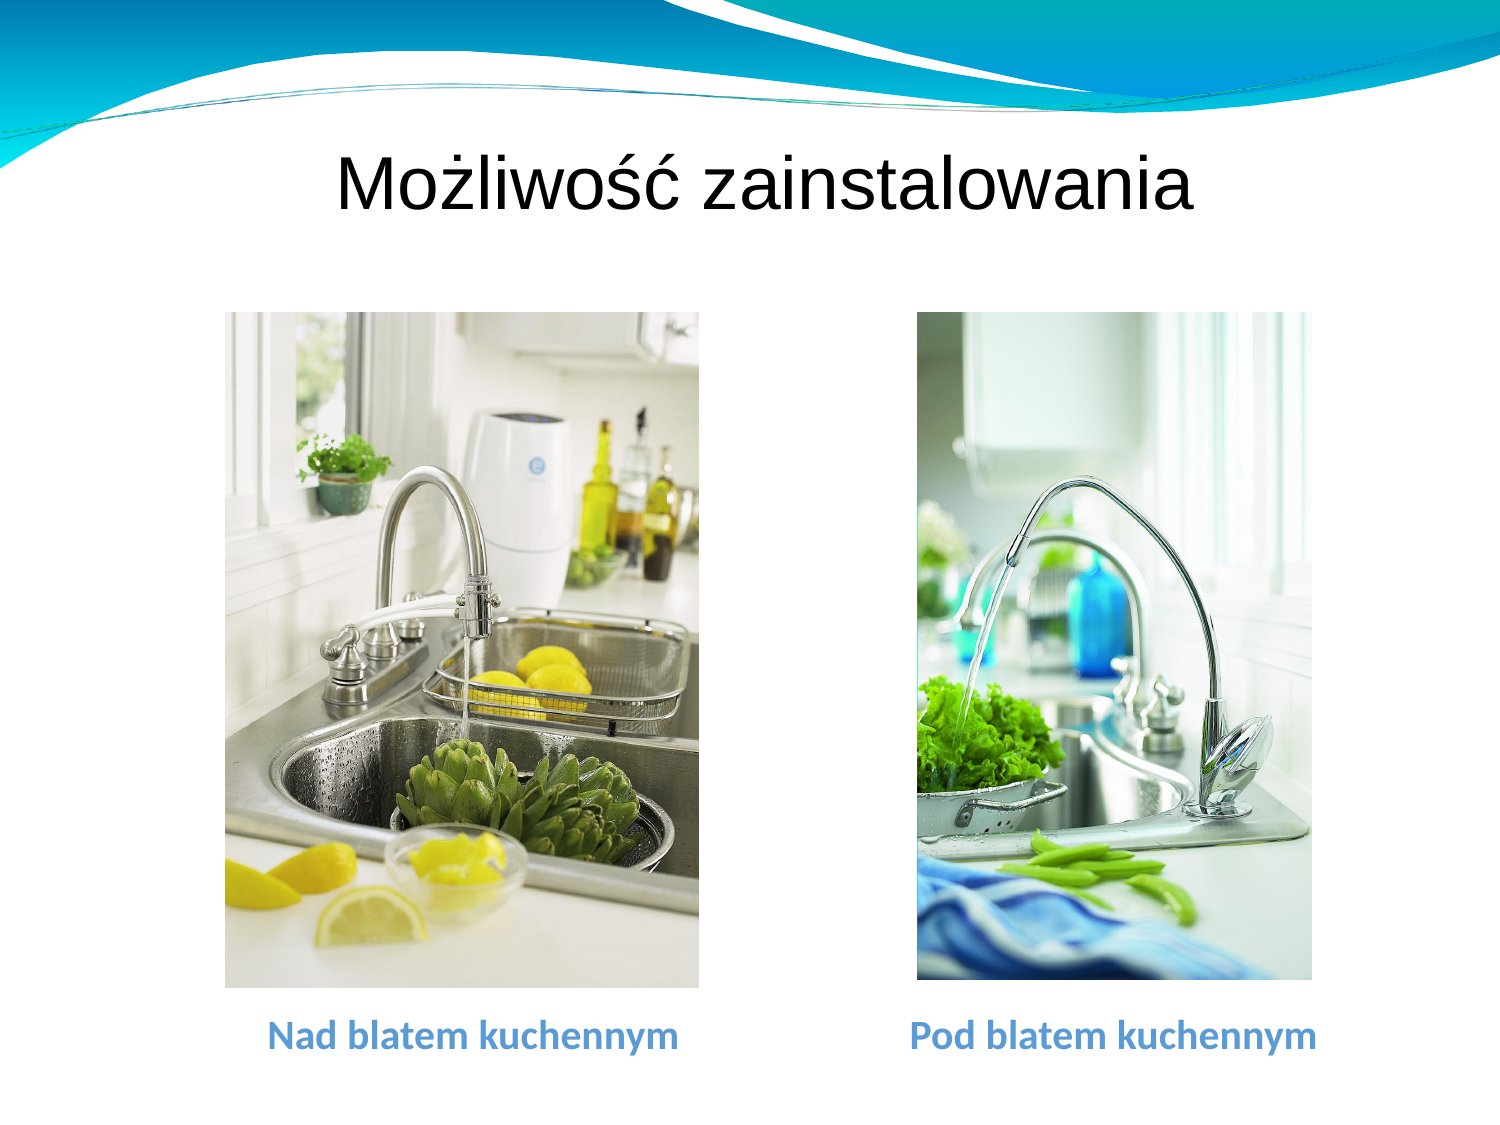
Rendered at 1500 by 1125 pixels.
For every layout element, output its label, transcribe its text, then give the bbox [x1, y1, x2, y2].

chart [917, 312, 1312, 980]
text_box Pod blatem kuchennym [774, 999, 1463, 1066]
picture [225, 312, 699, 988]
text_box Nad blatem kuchennym [129, 999, 774, 1066]
text_box Możliwość zainstalowania [162, 126, 1388, 233]
